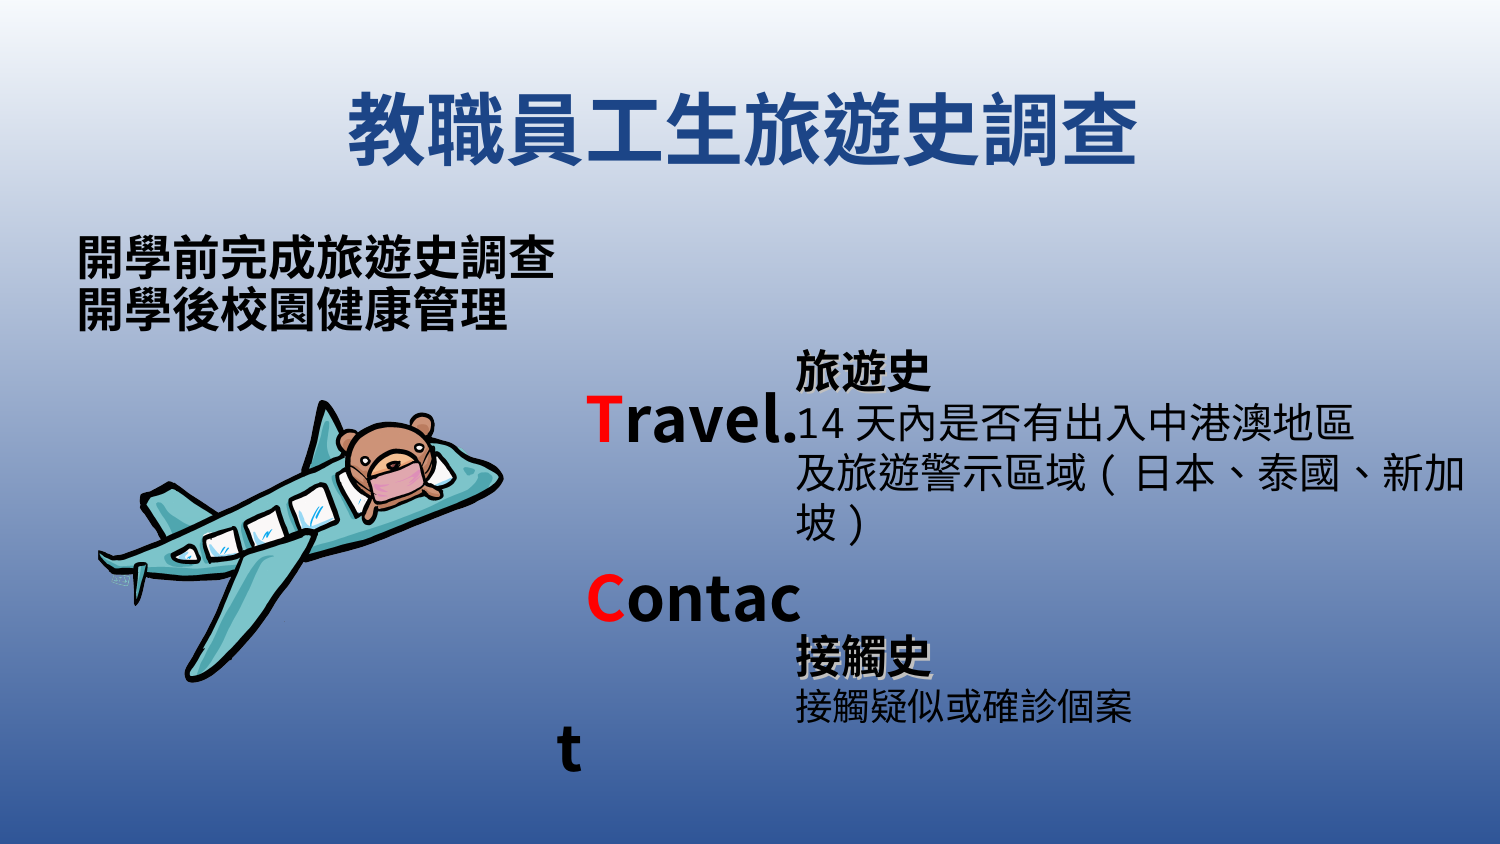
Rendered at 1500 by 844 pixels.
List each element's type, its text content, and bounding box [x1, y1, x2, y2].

title 教職員工生旅遊史調查 [332, 76, 1500, 211]
text_box Travel. Contact [504, 290, 840, 844]
list 開學前完成旅遊史調查 開學後校園健康管理 [61, 219, 672, 354]
picture [98, 296, 504, 708]
text_box 旅遊史 14天內是否有出入中港澳地區 及旅遊警示區域(日本、泰國、新加坡) 接觸史 接觸疑似或確診個案 [780, 327, 1500, 784]
